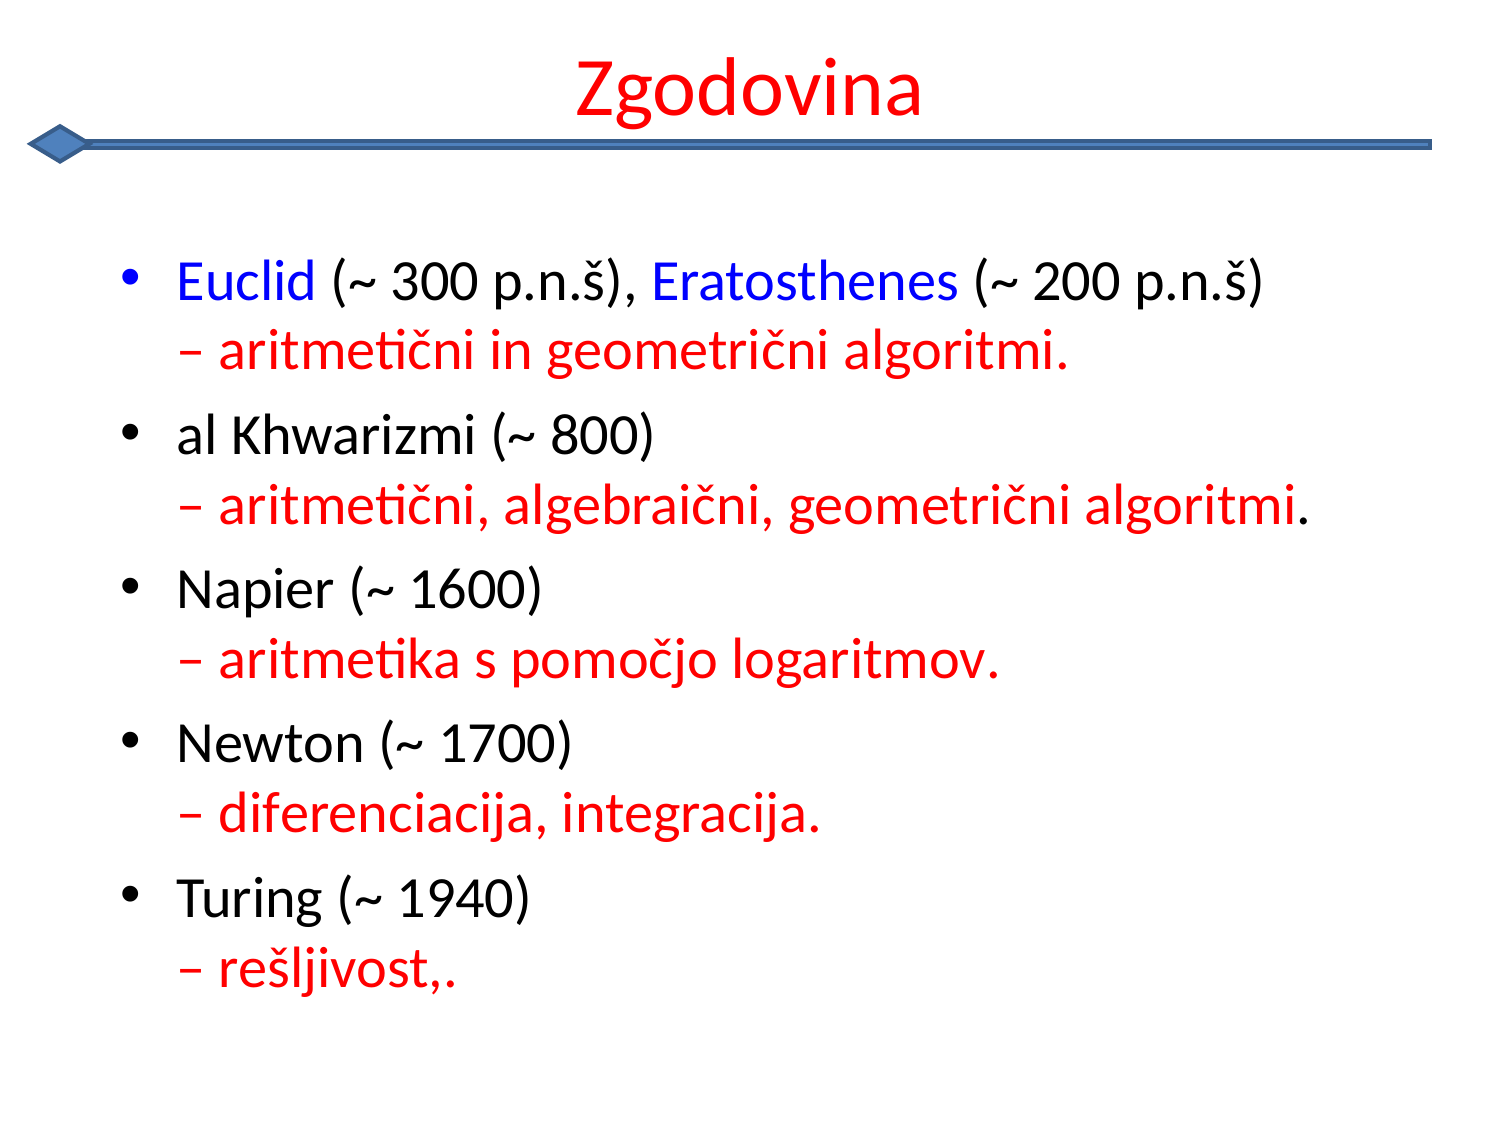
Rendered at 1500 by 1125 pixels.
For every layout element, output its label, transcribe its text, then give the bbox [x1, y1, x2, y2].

title Zgodovina [75, 23, 1426, 141]
list Euclid (~ 300 p.n.š), Eratosthenes (~ 200 p.n.š) – aritmetični in geometrični algoritmi. al Khwarizmi (~ 800) – aritmetični, algebraični, geometrični algoritmi. Napier (~ 1600) – aritmetika s pomočjo logaritmov. Newton (~ 1700) – diferenciacija, integracija. Turing (~ 1940) – rešljivost,. [105, 234, 1381, 1125]
